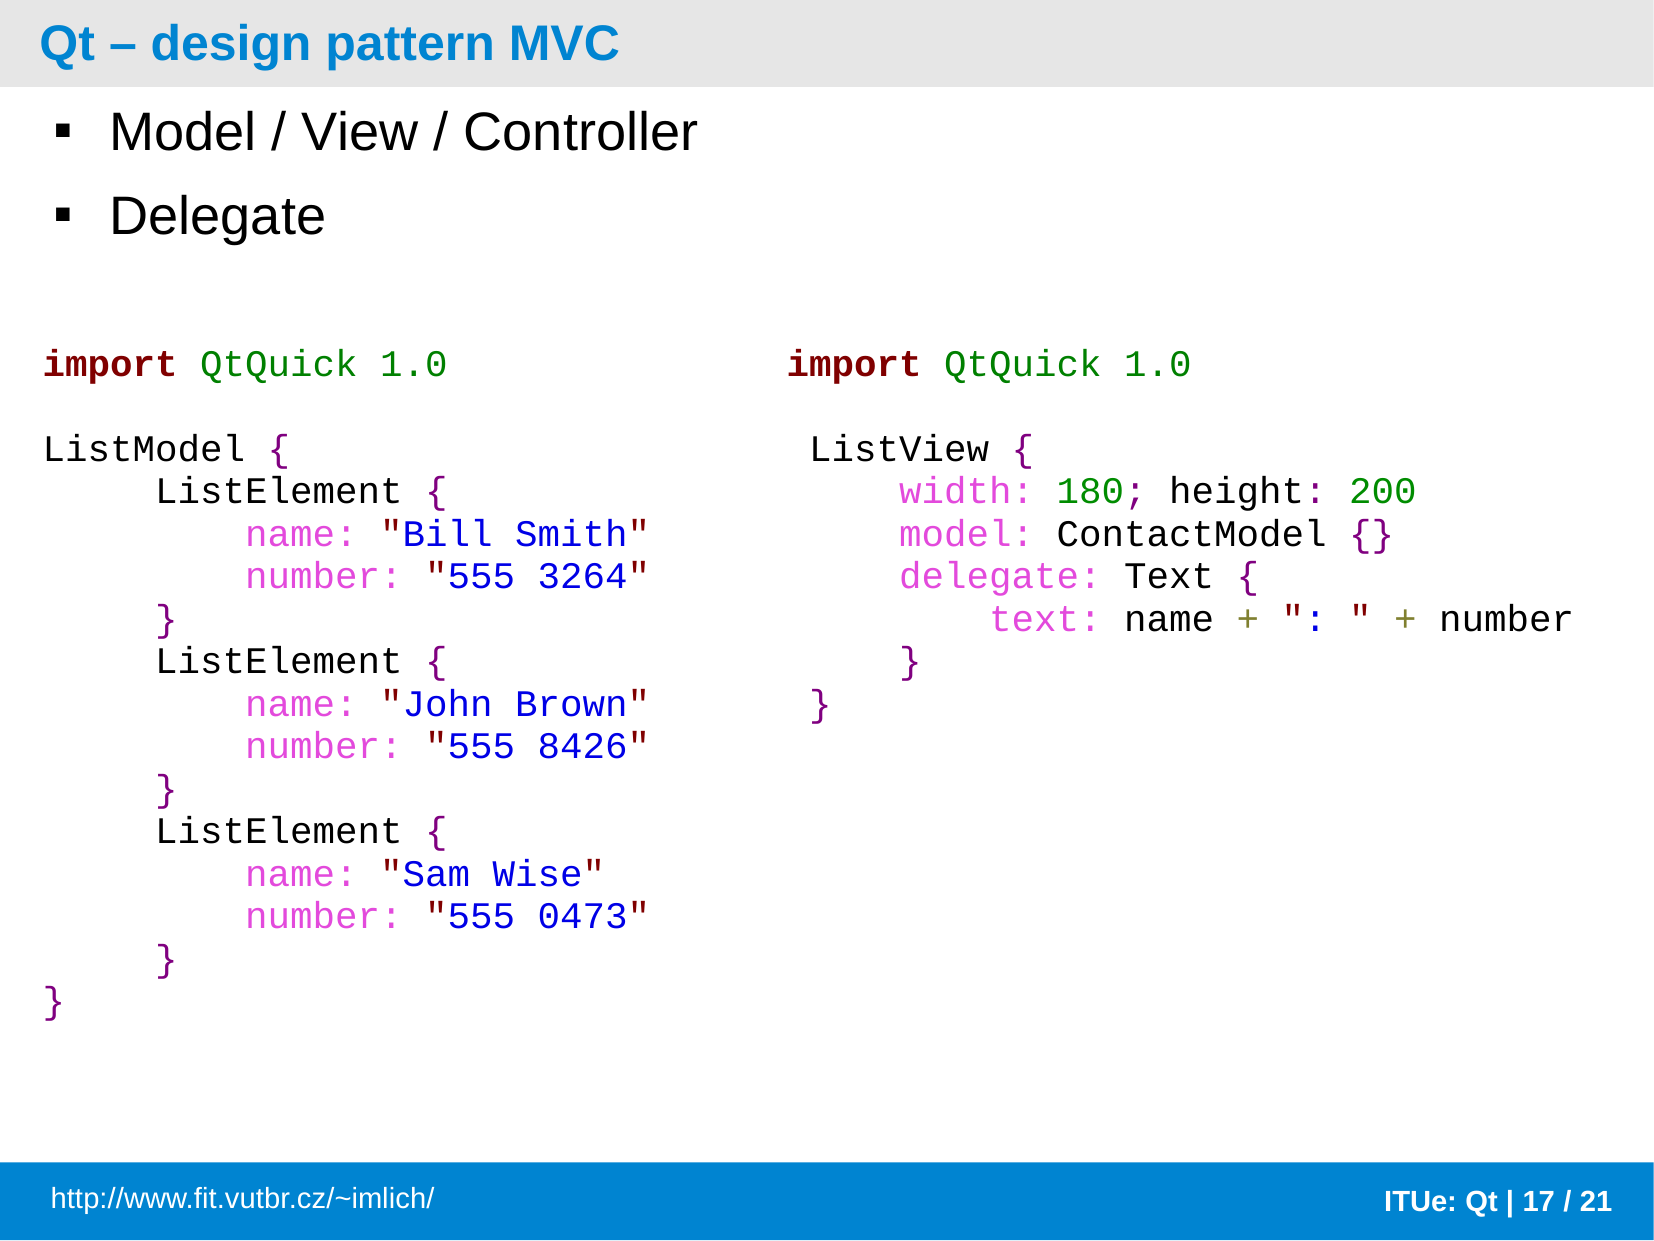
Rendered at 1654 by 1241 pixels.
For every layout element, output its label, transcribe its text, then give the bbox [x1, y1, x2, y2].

title Qt – design pattern MVC [39, 5, 1615, 81]
text_box import QtQuick 1.0 ListView { width: 180; height: 200 model: ContactModel {} delegate: Text { text: name + ": " + number } } [771, 337, 1629, 826]
list Model / View / Controller Delegate [38, 101, 1616, 1126]
text_box import QtQuick 1.0 ListModel { ListElement { name: "Bill Smith" number: "555 3264" } ListElement { name: "John Brown" number: "555 8426" } ListElement { name: "Sam Wise" number: "555 0473" } } [27, 337, 741, 1126]
